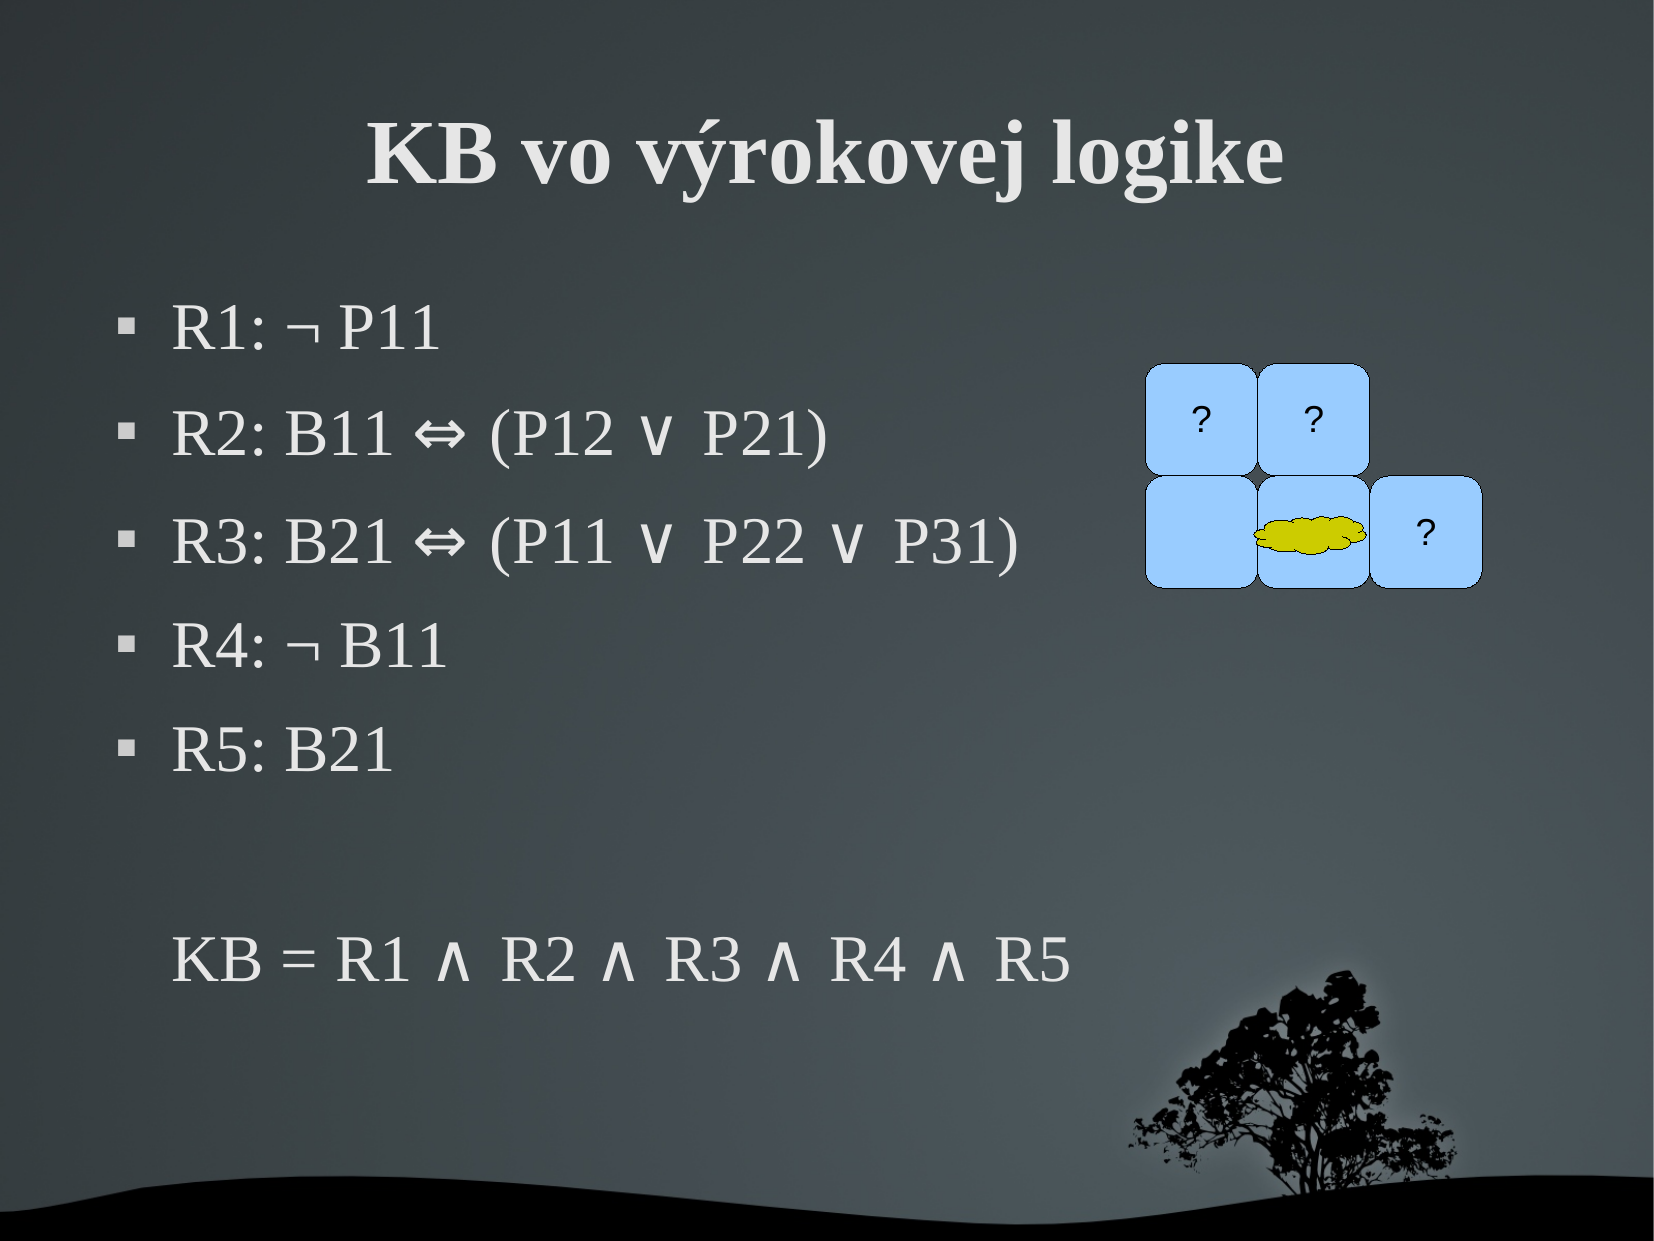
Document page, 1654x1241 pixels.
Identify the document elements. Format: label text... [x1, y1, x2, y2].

text_box ? [1257, 363, 1370, 476]
text_box [1145, 475, 1370, 589]
text_box ? [1369, 475, 1483, 589]
title KB vo výrokovej logike [82, 56, 1571, 250]
picture [0, 0, 1654, 1241]
text_box ? [1145, 363, 1258, 476]
list R1: ¬ P11 R2: B11 ⇔ (P12 ∨ P21) R3: B21 ⇔ (P11 ∨ P22 ∨ P31) R4: ¬ B11 R5: B21 KB = R1 ∧ R2 ∧ R3 ∧ R4 ∧ R5 [82, 290, 1571, 1094]
